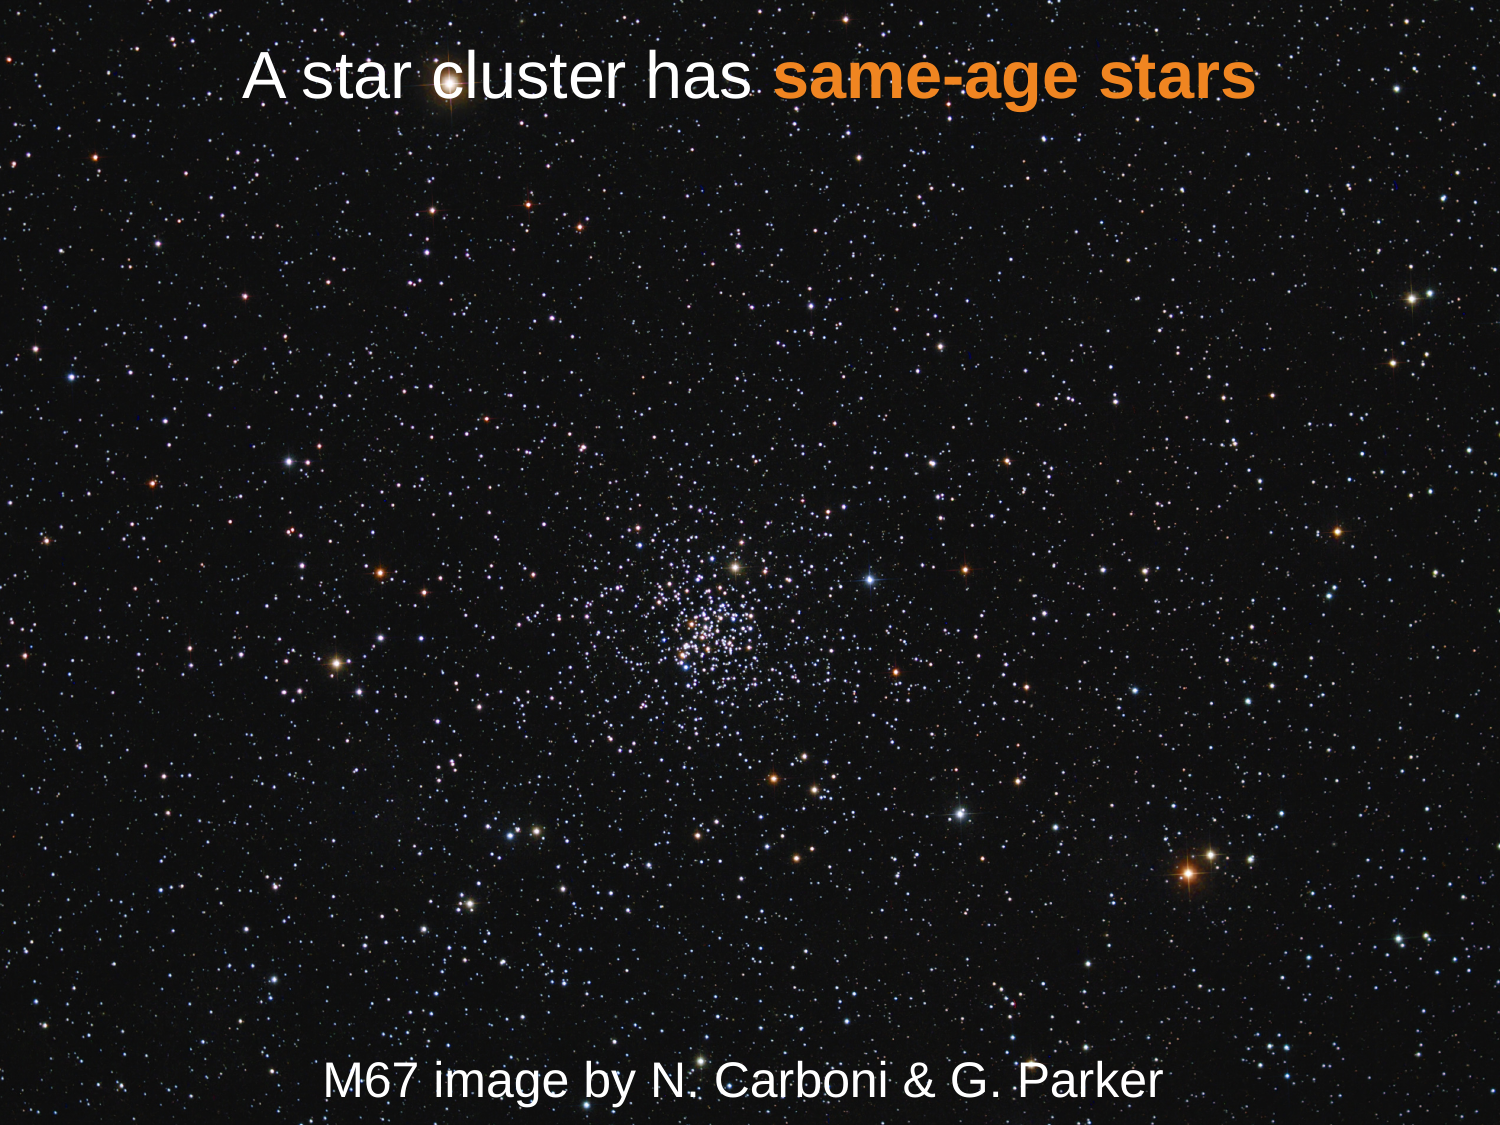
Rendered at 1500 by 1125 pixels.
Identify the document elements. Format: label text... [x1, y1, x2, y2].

text_box M67 image by N. Carboni & G. Parker [307, 1045, 1193, 1116]
picture [0, 0, 1500, 1125]
text_box A star cluster has same-age stars [74, 24, 1425, 1063]
